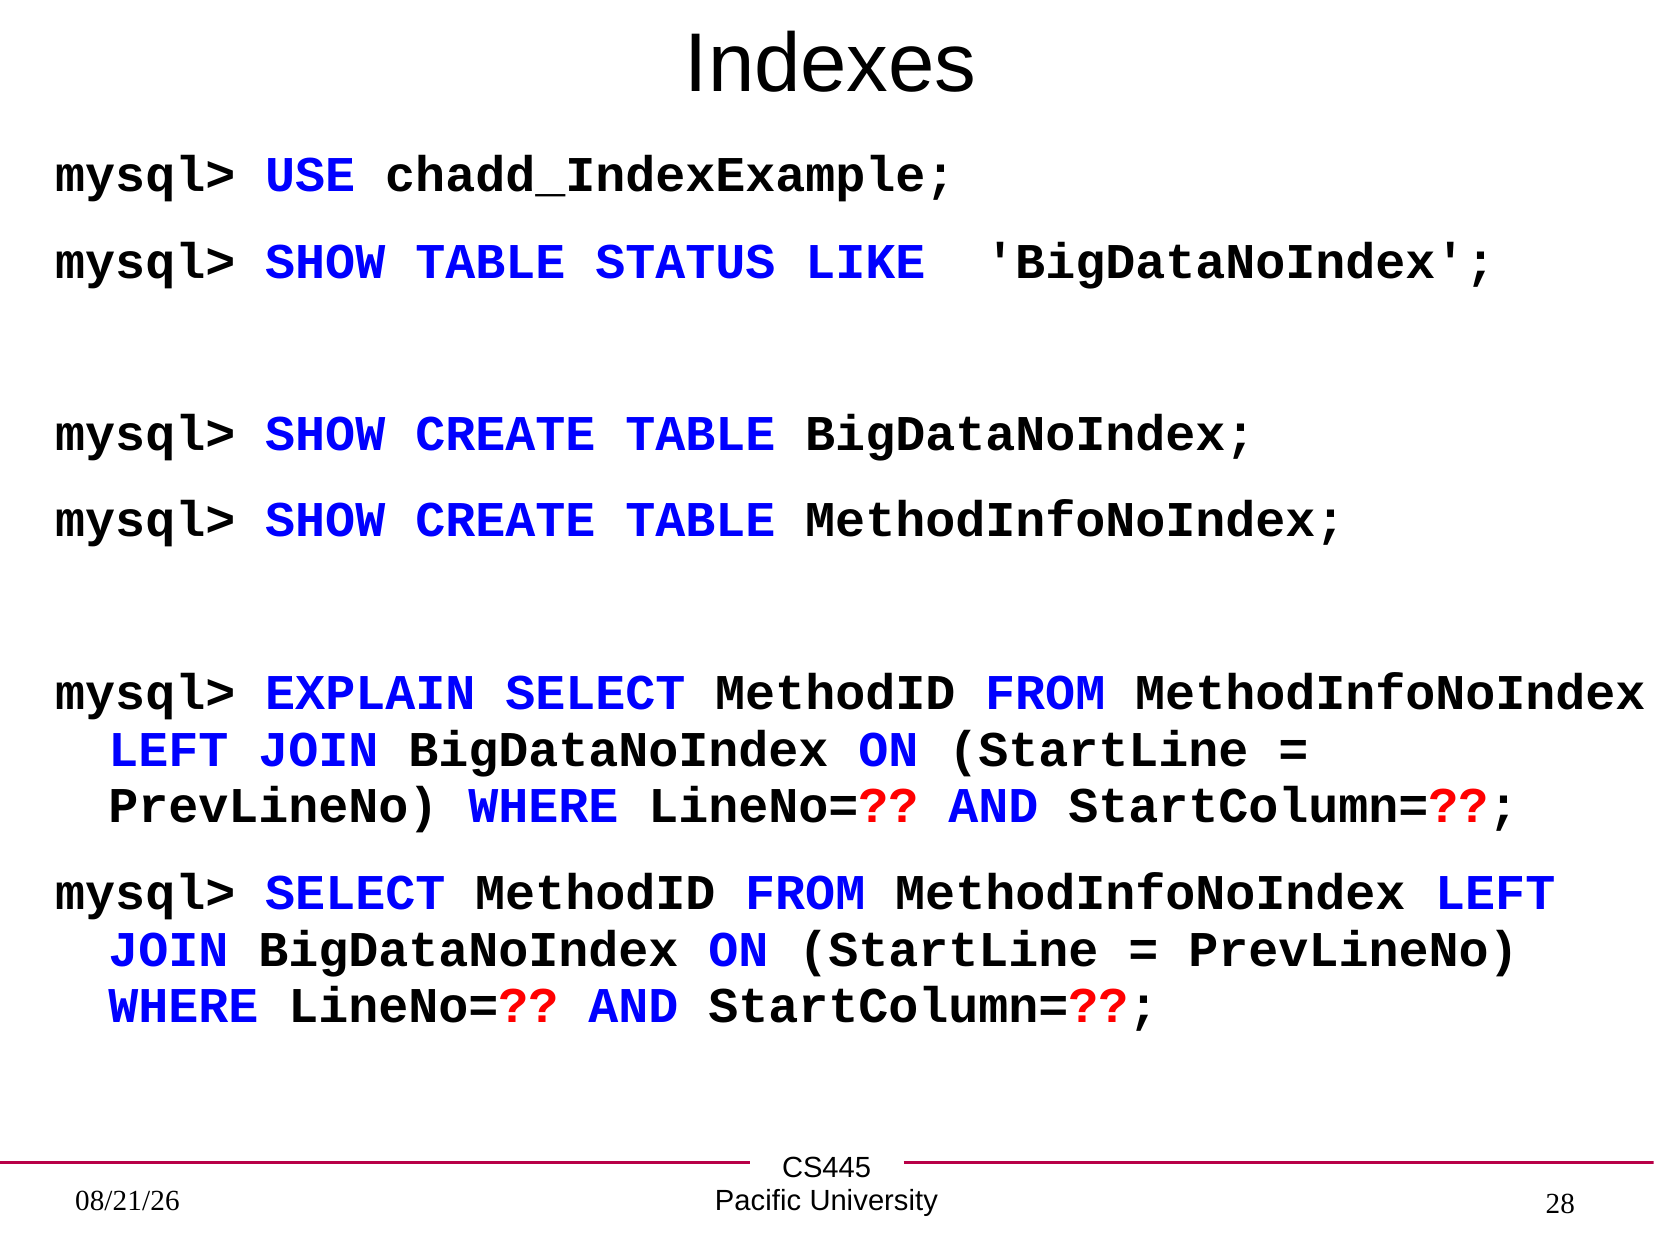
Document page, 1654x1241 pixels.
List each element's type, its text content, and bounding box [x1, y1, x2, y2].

title Indexes [86, 15, 1576, 109]
list mysql> USE chadd_IndexExample; mysql> SHOW TABLE STATUS LIKE 'BigDataNoIndex'; mysql> SHOW CREATE TABLE BigDataNoIndex; mysql> SHOW CREATE TABLE MethodInfoNoIndex; mysql> EXPLAIN SELECT MethodID FROM MethodInfoNoIndex LEFT JOIN BigDataNoIndex ON (StartLine = PrevLineNo) WHERE LineNo=?? AND StartColumn=??; mysql> SELECT MethodID FROM MethodInfoNoIndex LEFT JOIN BigDataNoIndex ON (StartLine = PrevLineNo) WHERE LineNo=?? AND StartColumn=??; [37, 150, 1651, 1111]
